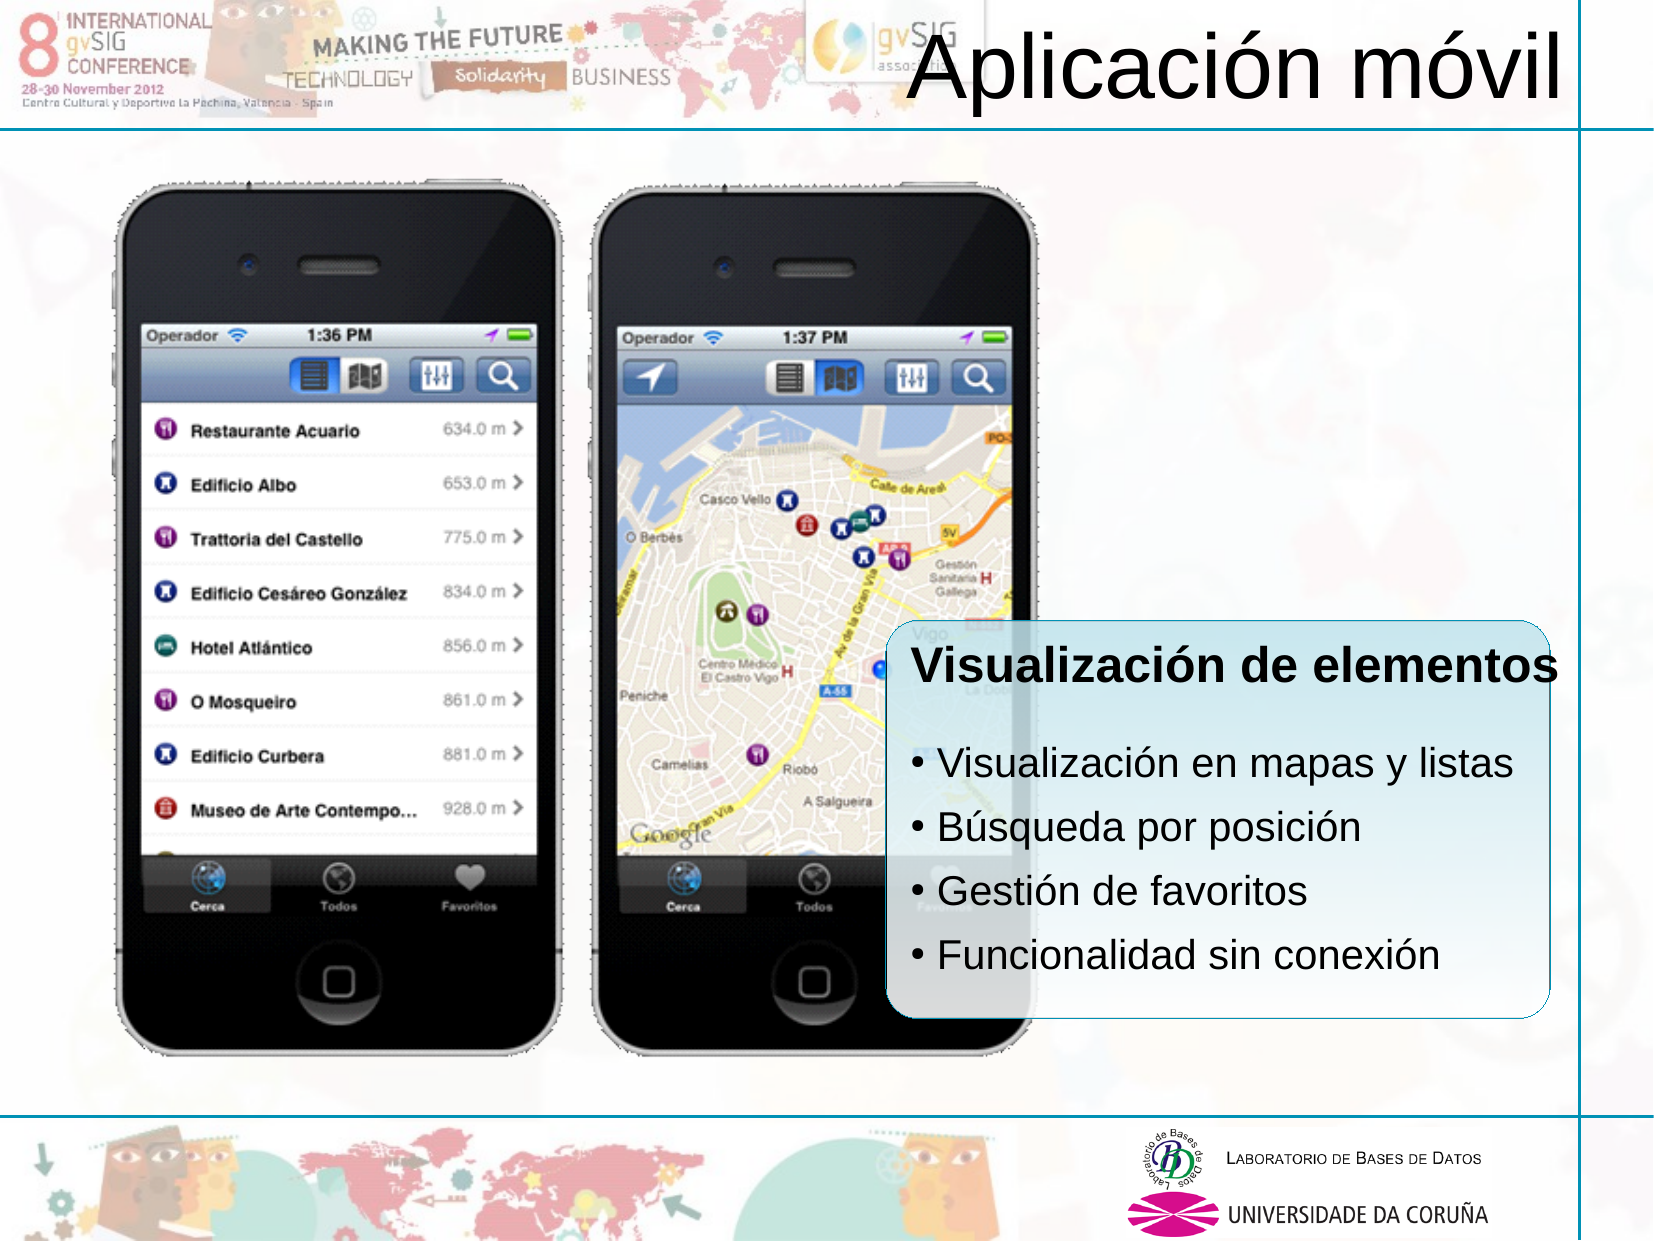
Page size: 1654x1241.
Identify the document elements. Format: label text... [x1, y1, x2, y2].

text_box Visualización de elementos Visualización en mapas y listas Búsqueda por posición Gestión de favoritos Funcionalidad sin conexión [885, 620, 1551, 1019]
picture [586, 177, 1071, 1078]
picture [1126, 1127, 1492, 1238]
title Aplicación móvil [76, 14, 1565, 119]
picture [110, 177, 569, 1063]
